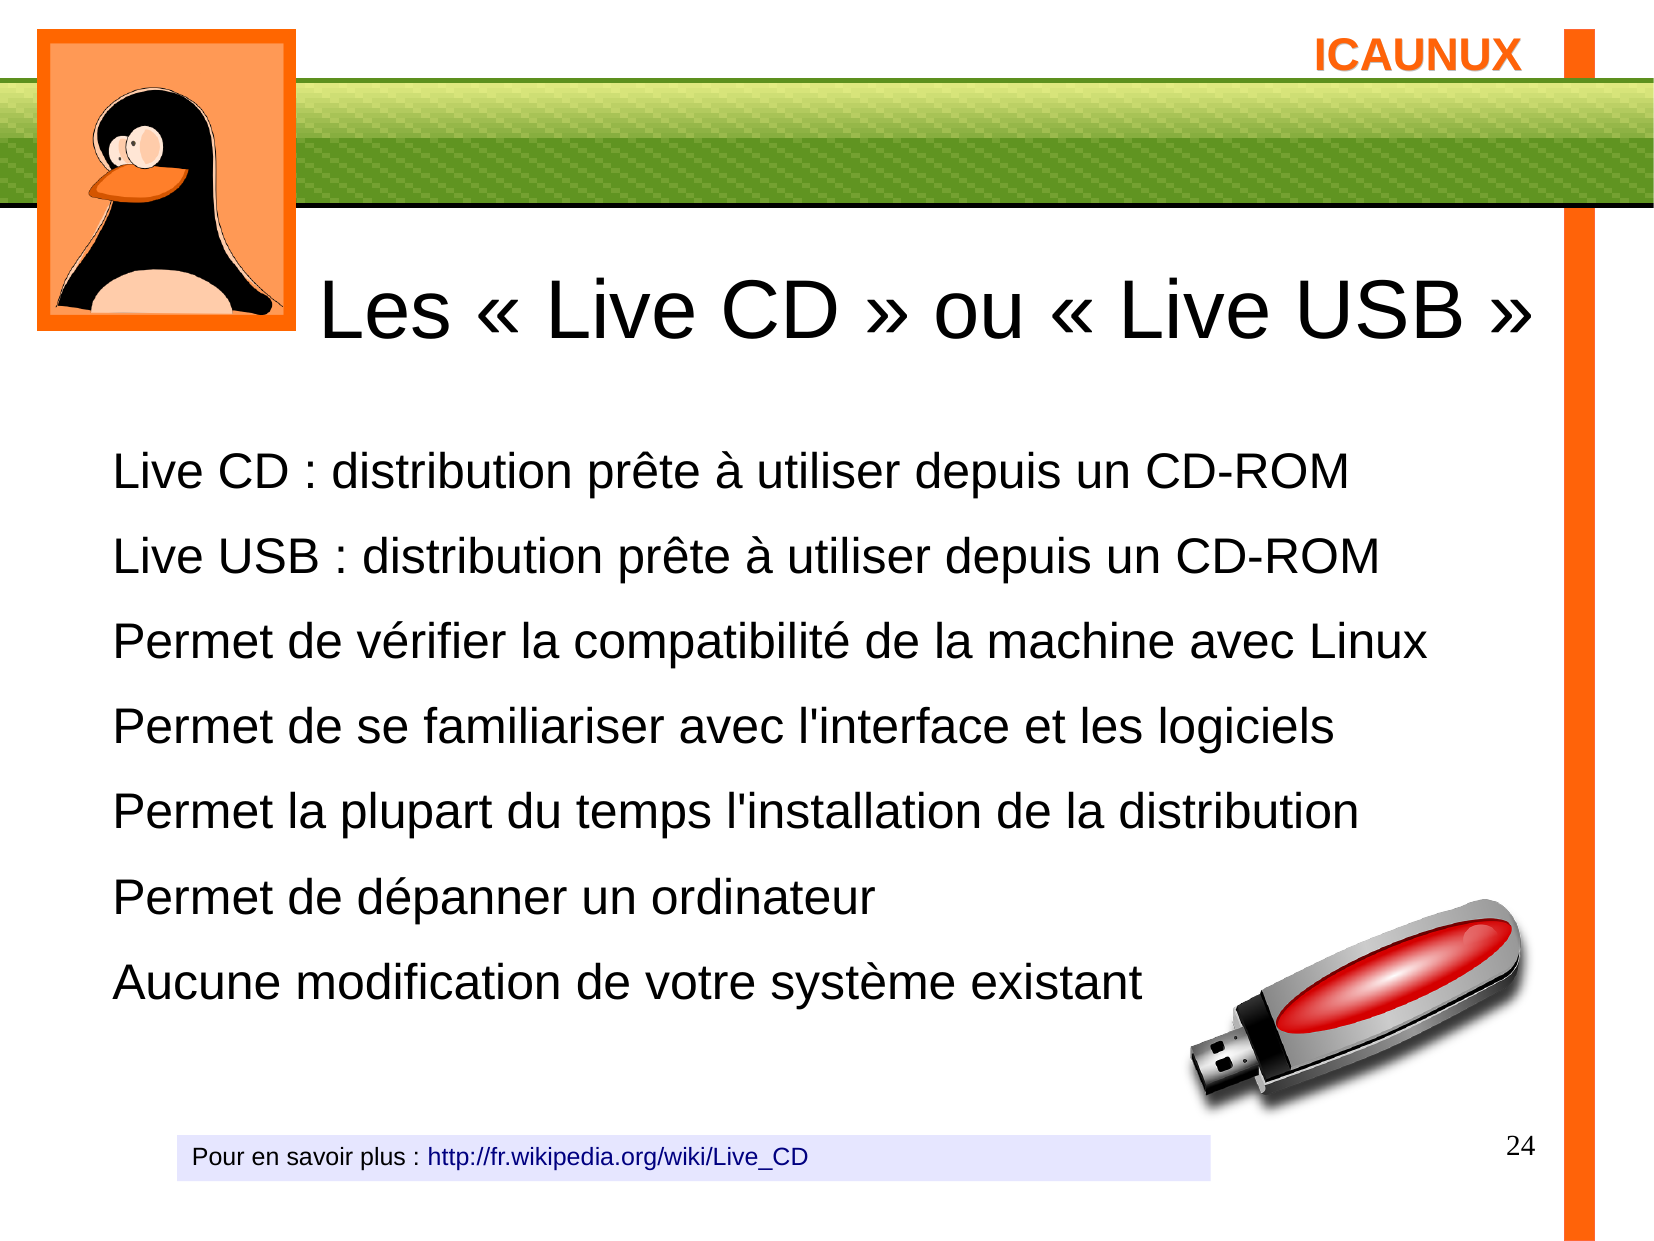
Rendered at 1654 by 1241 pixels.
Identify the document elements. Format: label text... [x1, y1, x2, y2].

picture [1181, 899, 1536, 1123]
picture [0, 29, 1654, 331]
list Live CD : distribution prête à utiliser depuis un CD-ROM Live USB : distribution prête à utiliser depuis un CD-ROM Permet de vérifier la compatibilité de la machine avec Linux Permet de se familiariser avec l'interface et les logiciels Permet la plupart du temps l'installation de la distribution Permet de dépanner un ordinateur Aucune modification de votre système existant [112, 442, 1536, 1065]
title Les « Live CD » ou « Live USB » [307, 217, 1548, 403]
text_box Pour en savoir plus : http://fr.wikipedia.org/wiki/Live_CD [177, 1135, 1211, 1182]
